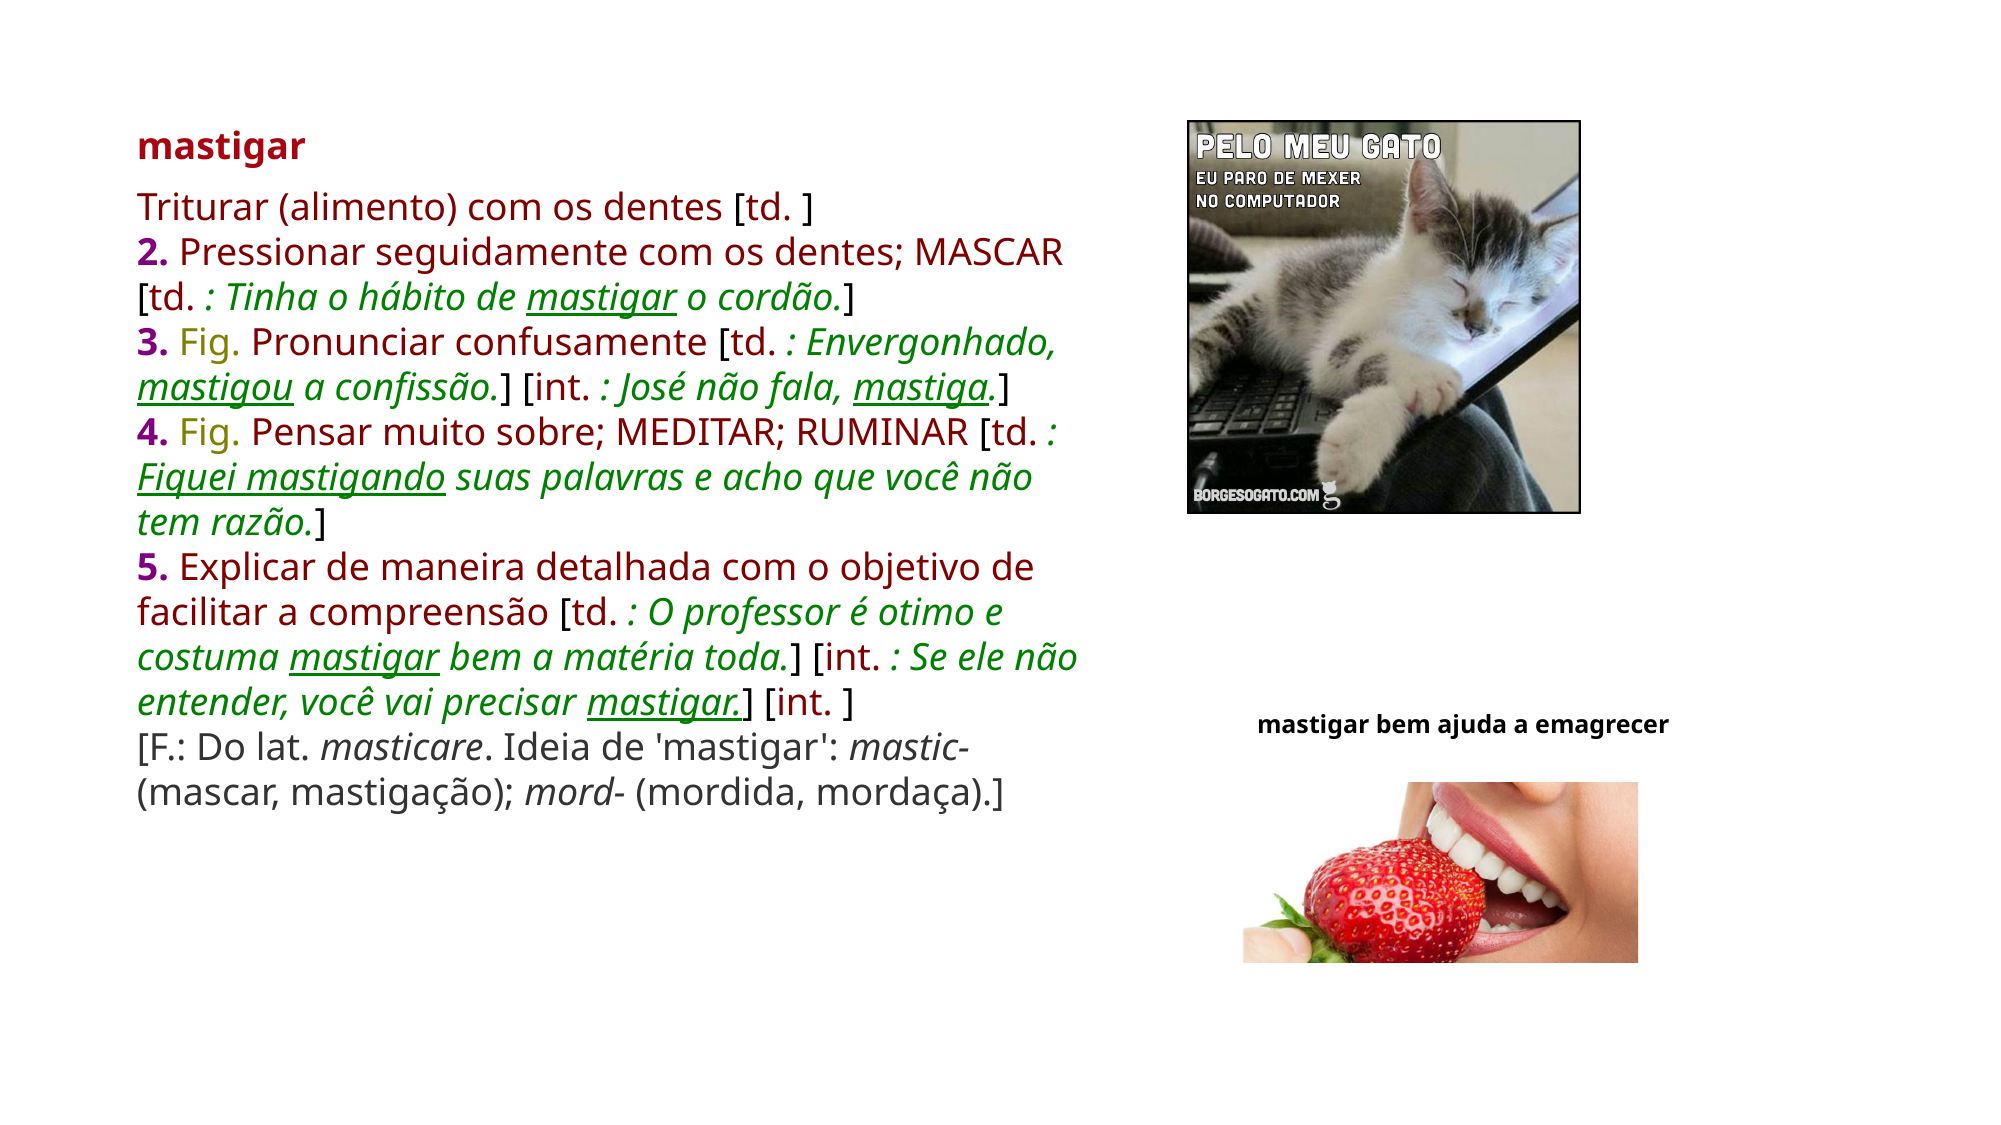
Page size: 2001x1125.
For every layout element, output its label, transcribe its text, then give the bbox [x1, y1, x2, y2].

picture [1187, 120, 1581, 514]
text_box mastigar [122, 115, 331, 175]
picture [1242, 783, 1639, 963]
text_box Triturar (alimento) com os dentes [td. ] 2. Pressionar seguidamente com os dentes; MASCAR [td. : Tinha o hábito de mastigar o cordão.] 3. Fig. Pronunciar confusamente [td. : Envergonhado, mastigou a confissão.] [int. : José não fala, mastiga.] 4. Fig. Pensar muito sobre; MEDITAR; RUMINAR [td. : Fiquei mastigando suas palavras e acho que você não tem razão.] 5. Explicar de maneira detalhada com o objetivo de facilitar a compreensão [td. : O professor é otimo e costuma mastigar bem a matéria toda.] [int. : Se ele não entender, você vai precisar mastigar.] [int. ] [F.: Do lat. masticare. Ideia de 'mastigar': mastic- (mascar, mastigação); mord- (mordida, mordaça).] [122, 175, 1122, 820]
text_box mastigar bem ajuda a emagrecer [1242, 701, 1685, 791]
